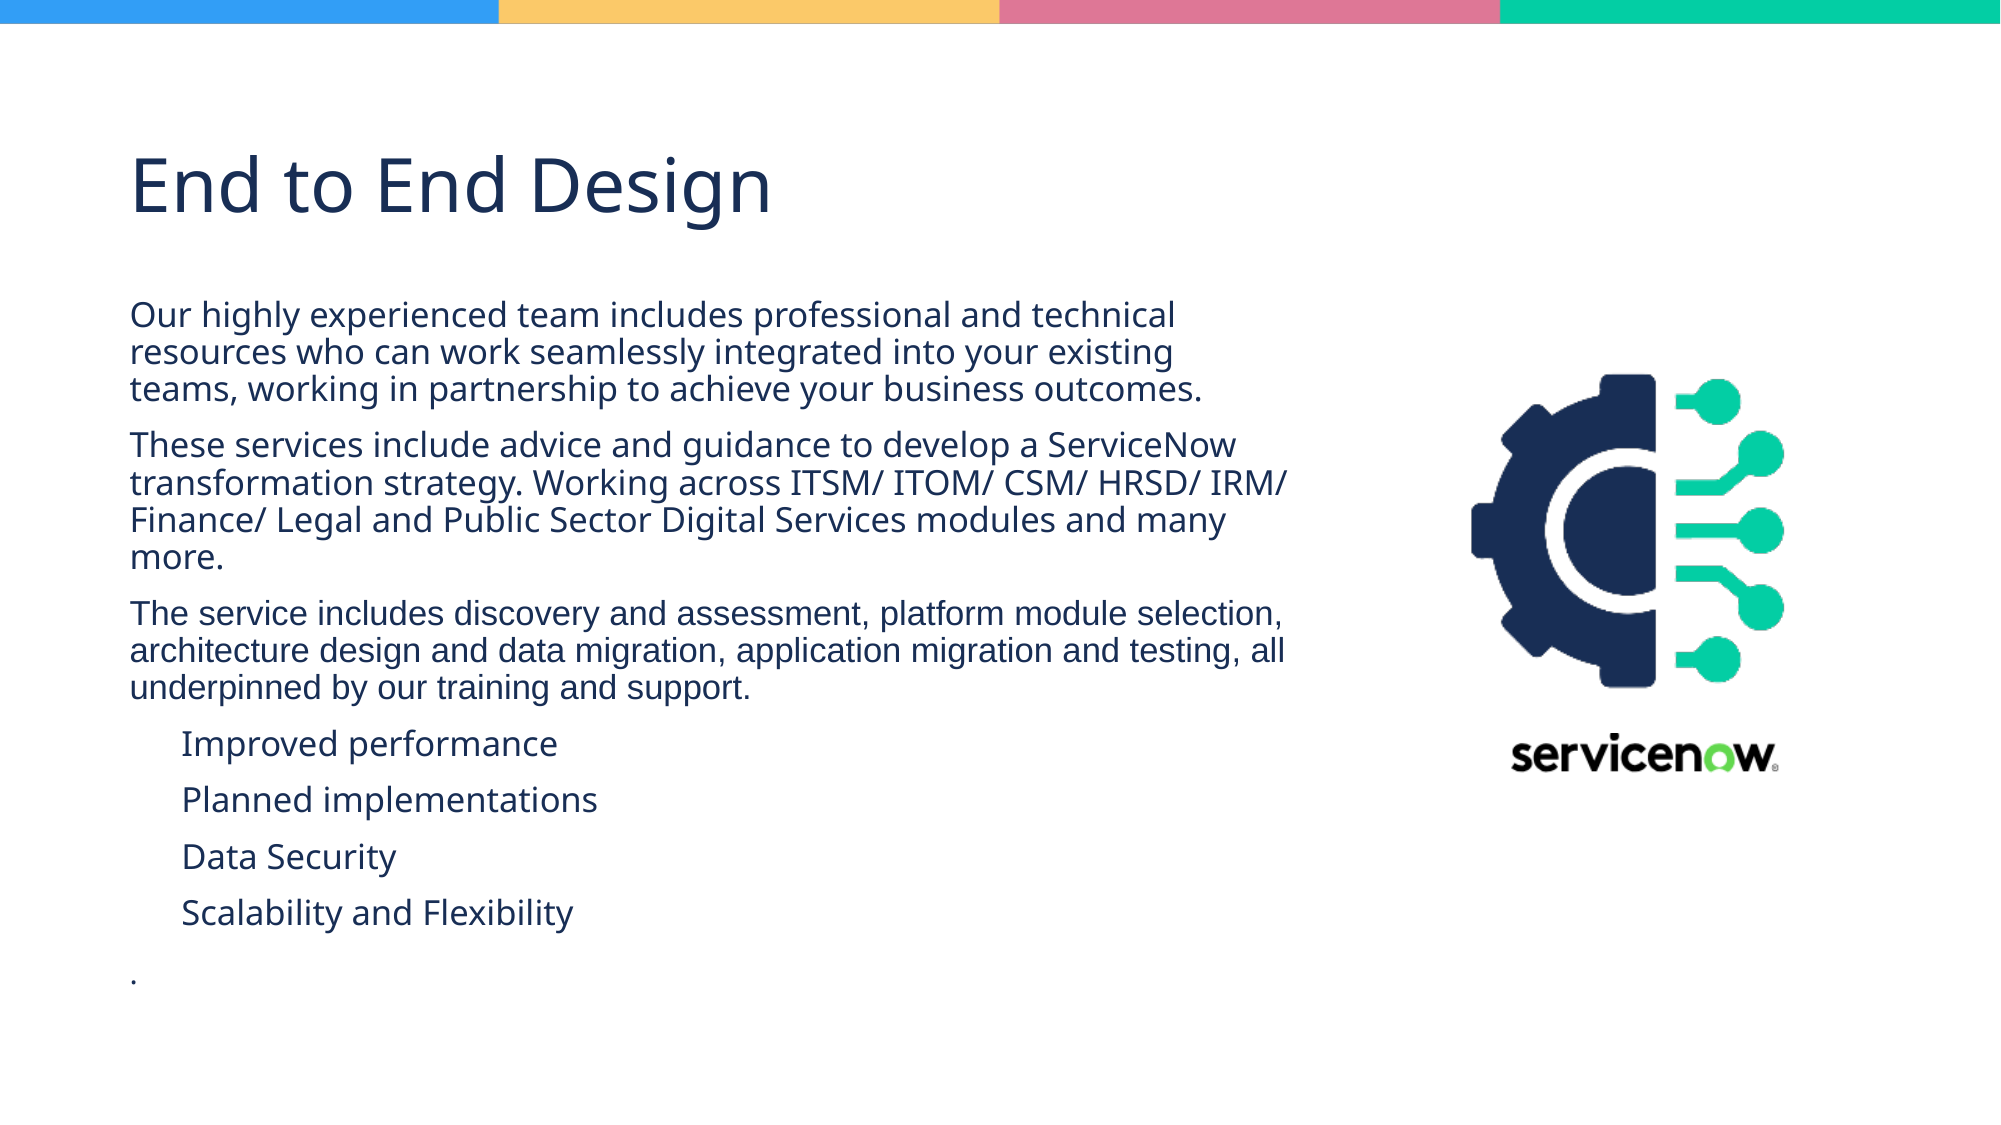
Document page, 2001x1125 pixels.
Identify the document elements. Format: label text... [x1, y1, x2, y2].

title End to End Design [114, 137, 1887, 239]
picture [1509, 733, 1786, 774]
list Our highly experienced team includes professional and technical resources who can work seamlessly integrated into your existing teams, working in partnership to achieve your business outcomes. These services include advice and guidance to develop a ServiceNow transformation strategy. Working across ITSM/ ITOM/ CSM/ HRSD/ IRM/ Finance/ Legal and Public Sector Digital Services modules and many more. The service includes discovery and assessment, platform module selection, architecture design and data migration, application migration and testing, all underpinned by our training and support. Improved performance Planned implementations Data Security Scalability and Flexibility . [114, 289, 1307, 1004]
picture [1453, 345, 1806, 712]
